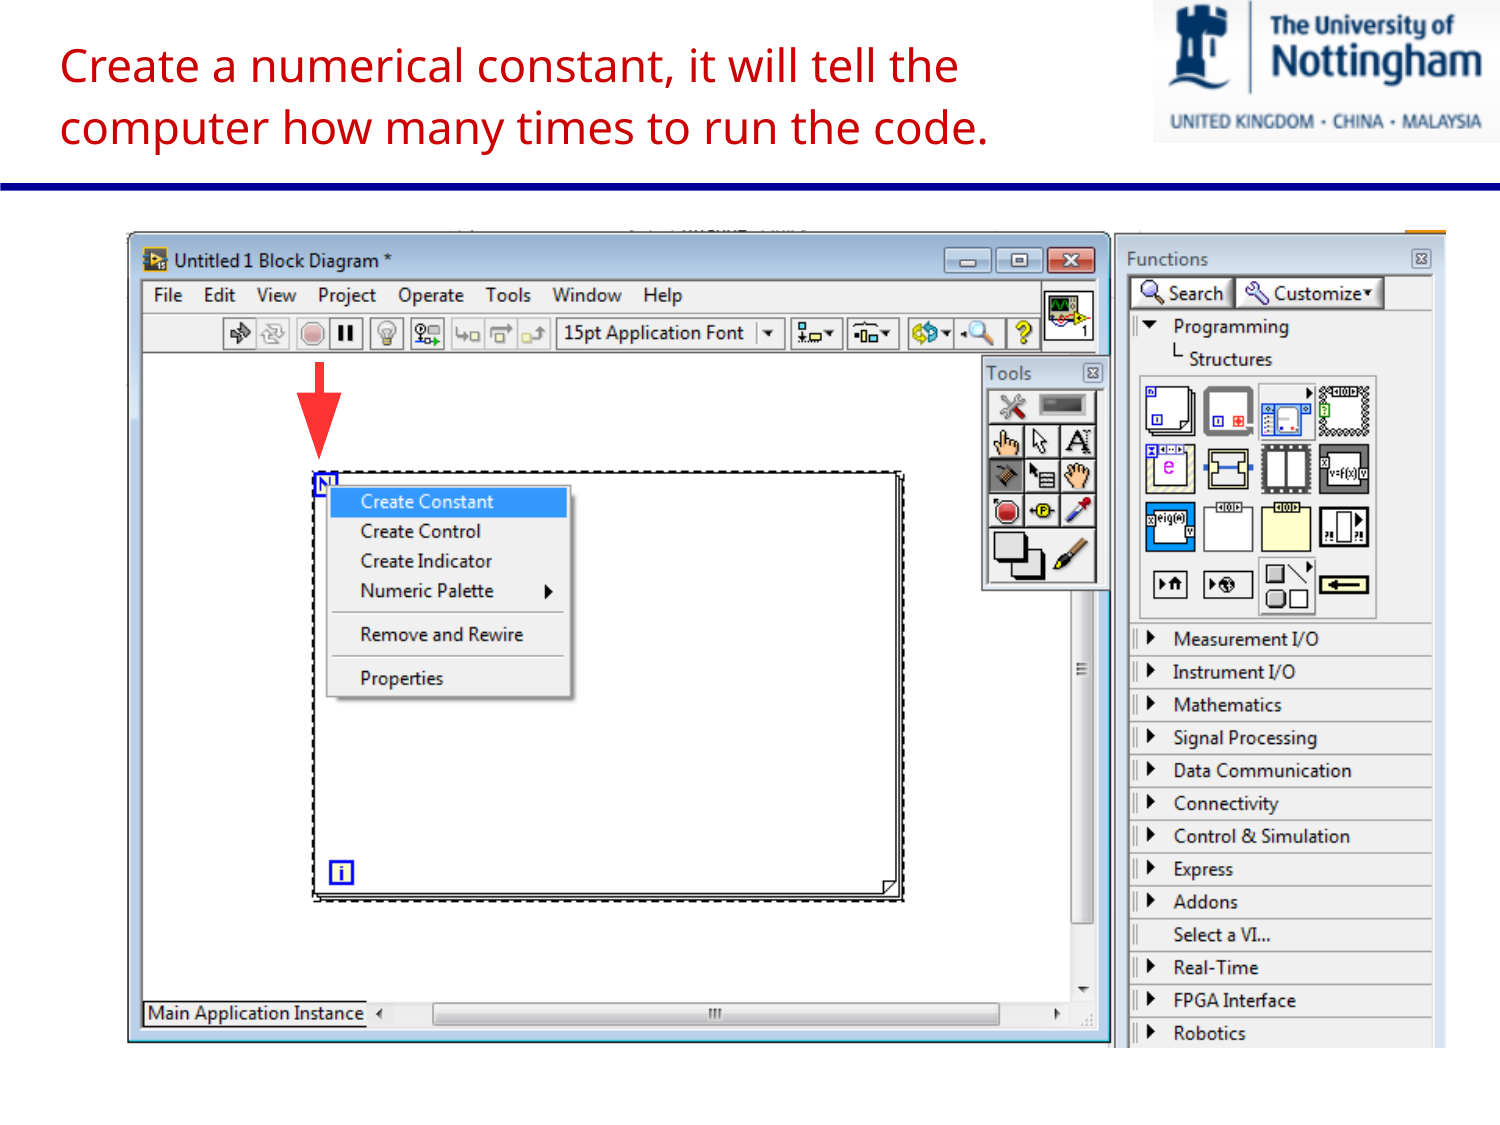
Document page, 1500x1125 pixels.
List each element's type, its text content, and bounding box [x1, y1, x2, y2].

picture [126, 230, 1446, 1048]
title Create a numerical constant, it will tell the computer how many times to run the code. [59, 42, 1150, 149]
picture [1153, 0, 1500, 143]
